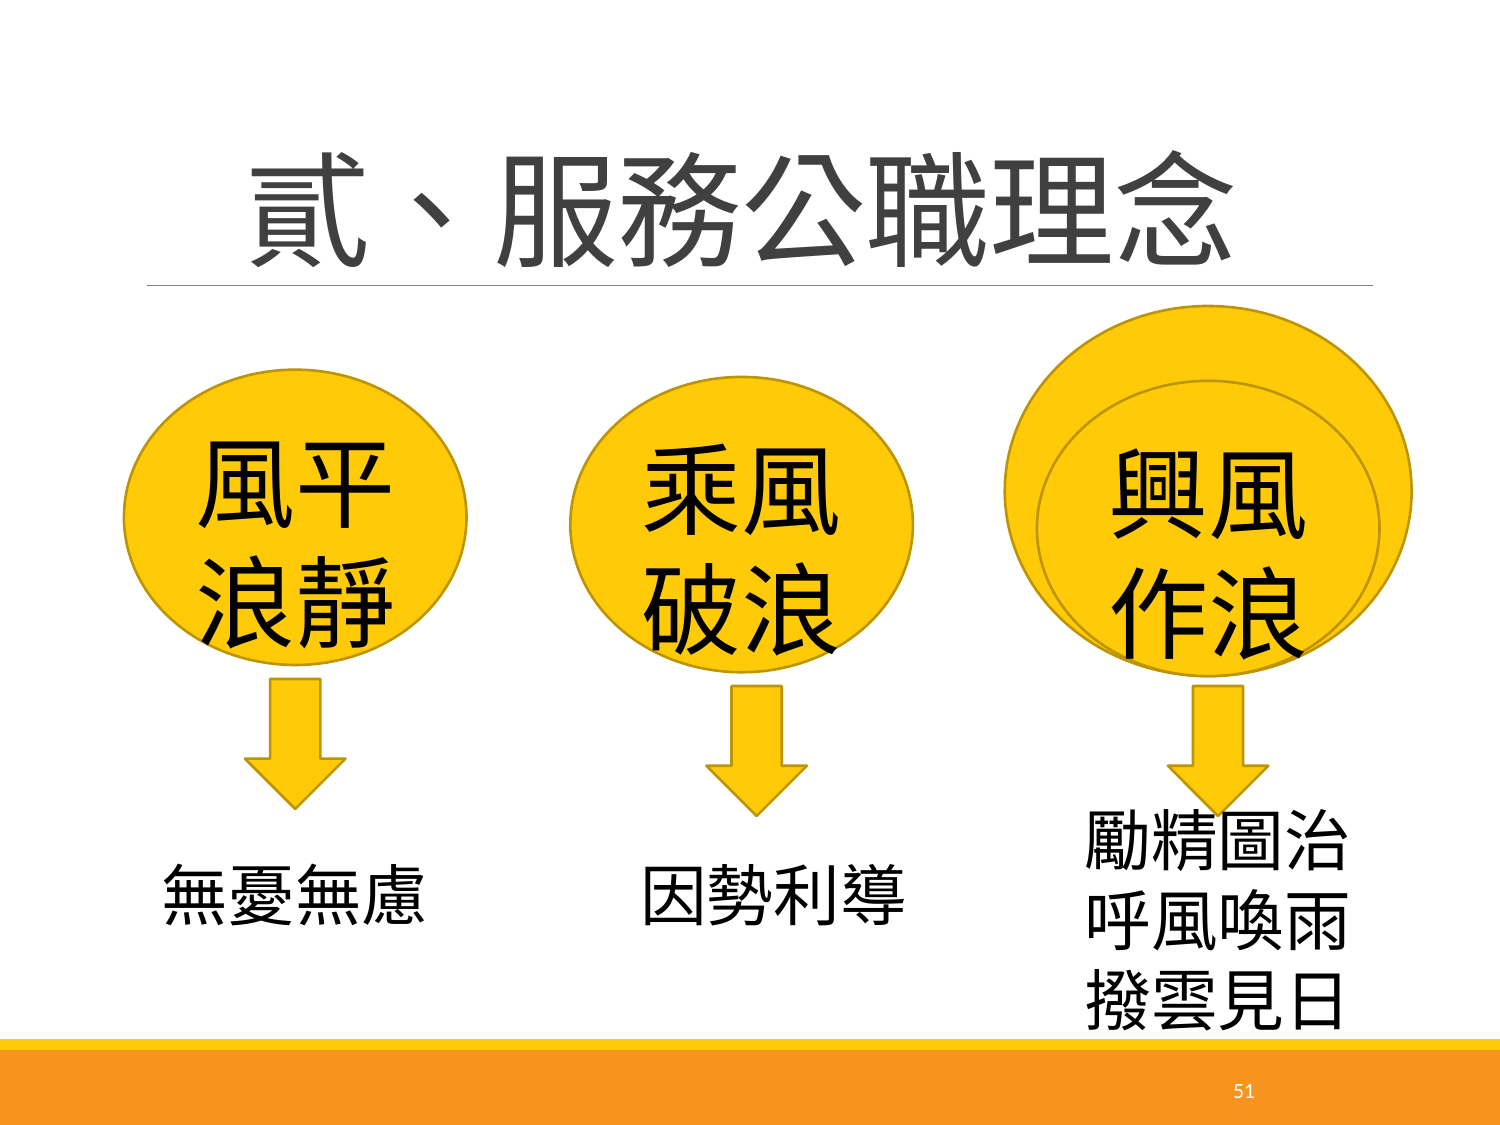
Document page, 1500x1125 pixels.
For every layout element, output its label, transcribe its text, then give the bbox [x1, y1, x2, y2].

text_box [245, 678, 346, 809]
text_box [706, 686, 807, 817]
text_box 興風作浪 [1036, 380, 1380, 677]
text_box 無憂無慮 [106, 846, 485, 942]
text_box [1004, 306, 1412, 670]
text_box 勵精圖治 呼風喚雨 撥雲見日 [987, 791, 1450, 1049]
title 貳、服務公職理念 [103, 30, 1380, 291]
text_box 風平浪靜 [123, 369, 467, 666]
text_box 乘風破浪 [783, 598, 820, 609]
text_box 51 [1218, 1059, 1380, 1120]
text_box 興風作浪 [1250, 585, 1287, 596]
text_box [1167, 686, 1269, 791]
text_box 乘風破浪 [783, 581, 820, 592]
text_box 乘風破浪 [570, 376, 913, 673]
text_box 因勢利導 [584, 846, 963, 942]
text_box 興風作浪 [1250, 602, 1287, 613]
text_box [1265, 657, 1297, 669]
